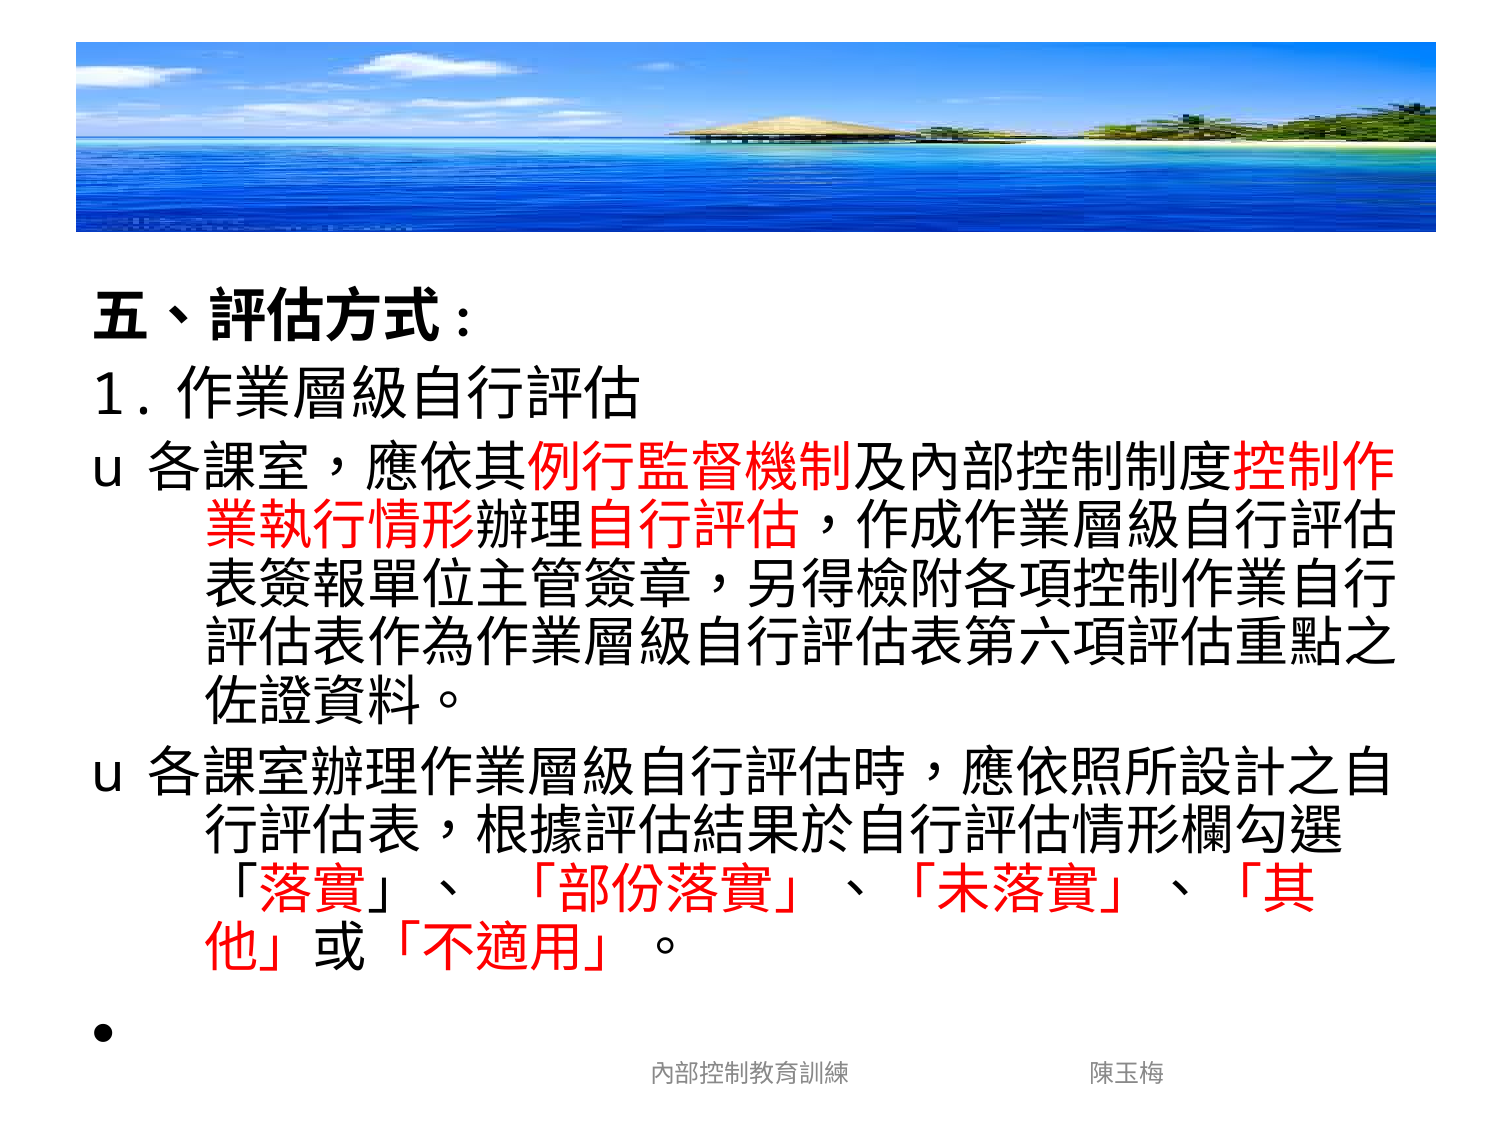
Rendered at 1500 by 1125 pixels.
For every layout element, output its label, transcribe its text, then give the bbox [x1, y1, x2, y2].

list 五、評估方式: 1.作業層級自行評估 各課室，應依其例行監督機制及內部控制制度控制作業執行情形辦理自行評估，作成作業層級自行評估表簽報單位主管簽章，另得檢附各項控制作業自行評估表作為作業層級自行評估表第六項評估重點之佐證資料。 各課室辦理作業層級自行評估時，應依照所設計之自行評估表，根據評估結果於自行評估情形欄勾選「落實」、 「部份落實」、「未落實」、「其他」或「不適用」。 [76, 278, 1436, 1000]
text_box 內部控制教育訓練 [512, 1042, 988, 1103]
text_box 陳玉梅 [1074, 1042, 1426, 1103]
